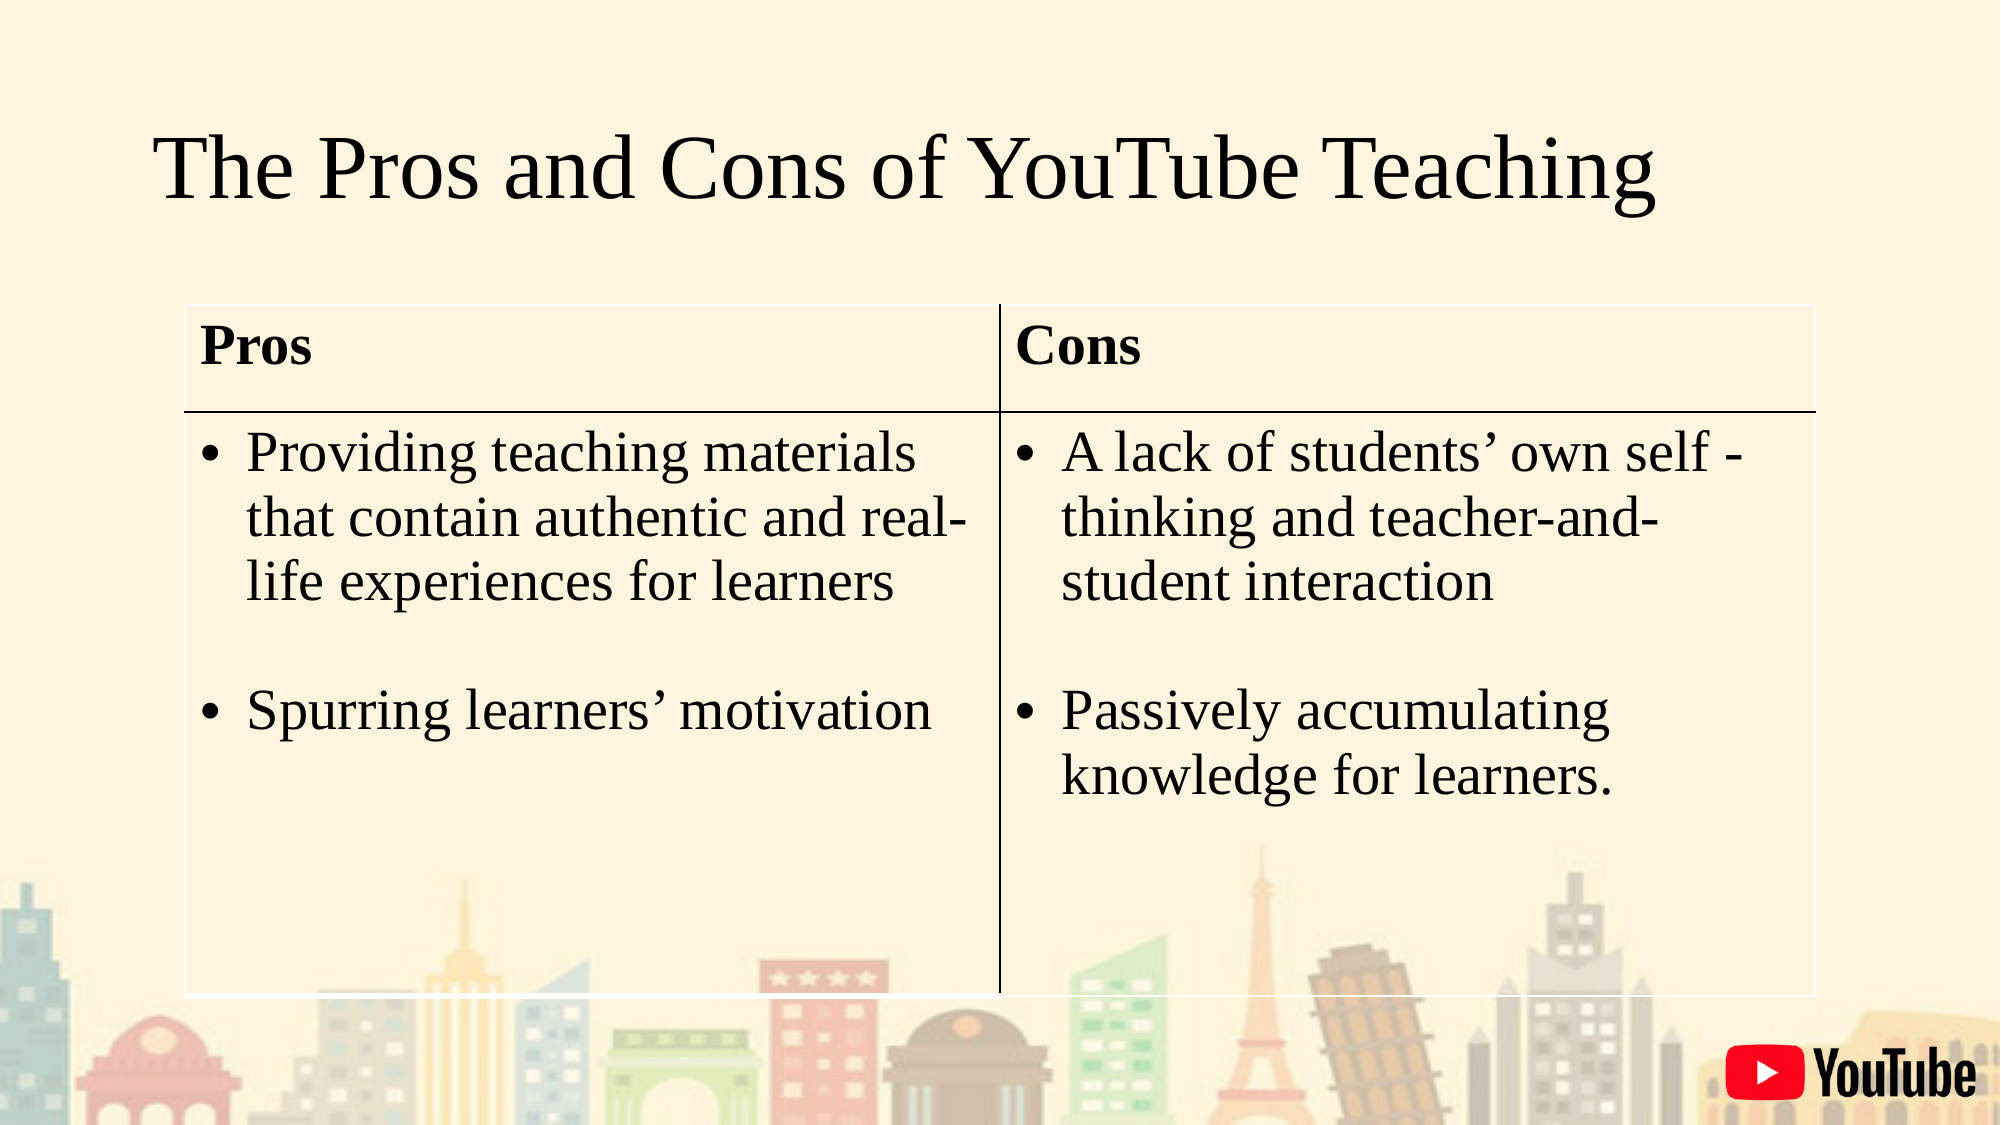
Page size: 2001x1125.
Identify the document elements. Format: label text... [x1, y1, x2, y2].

table_header Cons [1001, 306, 1814, 411]
table_cell Providing teaching materials that contain authentic and real-life experiences for learners Spurring learners’ motivation [186, 413, 999, 993]
title The Pros and Cons of YouTube Teaching [137, 59, 1863, 278]
picture [1700, 977, 2000, 1125]
table_header Pros [186, 306, 999, 411]
table_cell 1.973 [0, 0, 2000, 1125]
list [137, 299, 1863, 1014]
table_cell A lack of students’ own self -thinking and teacher-and-student interaction Passively accumulating knowledge for learners. [1001, 413, 1814, 995]
